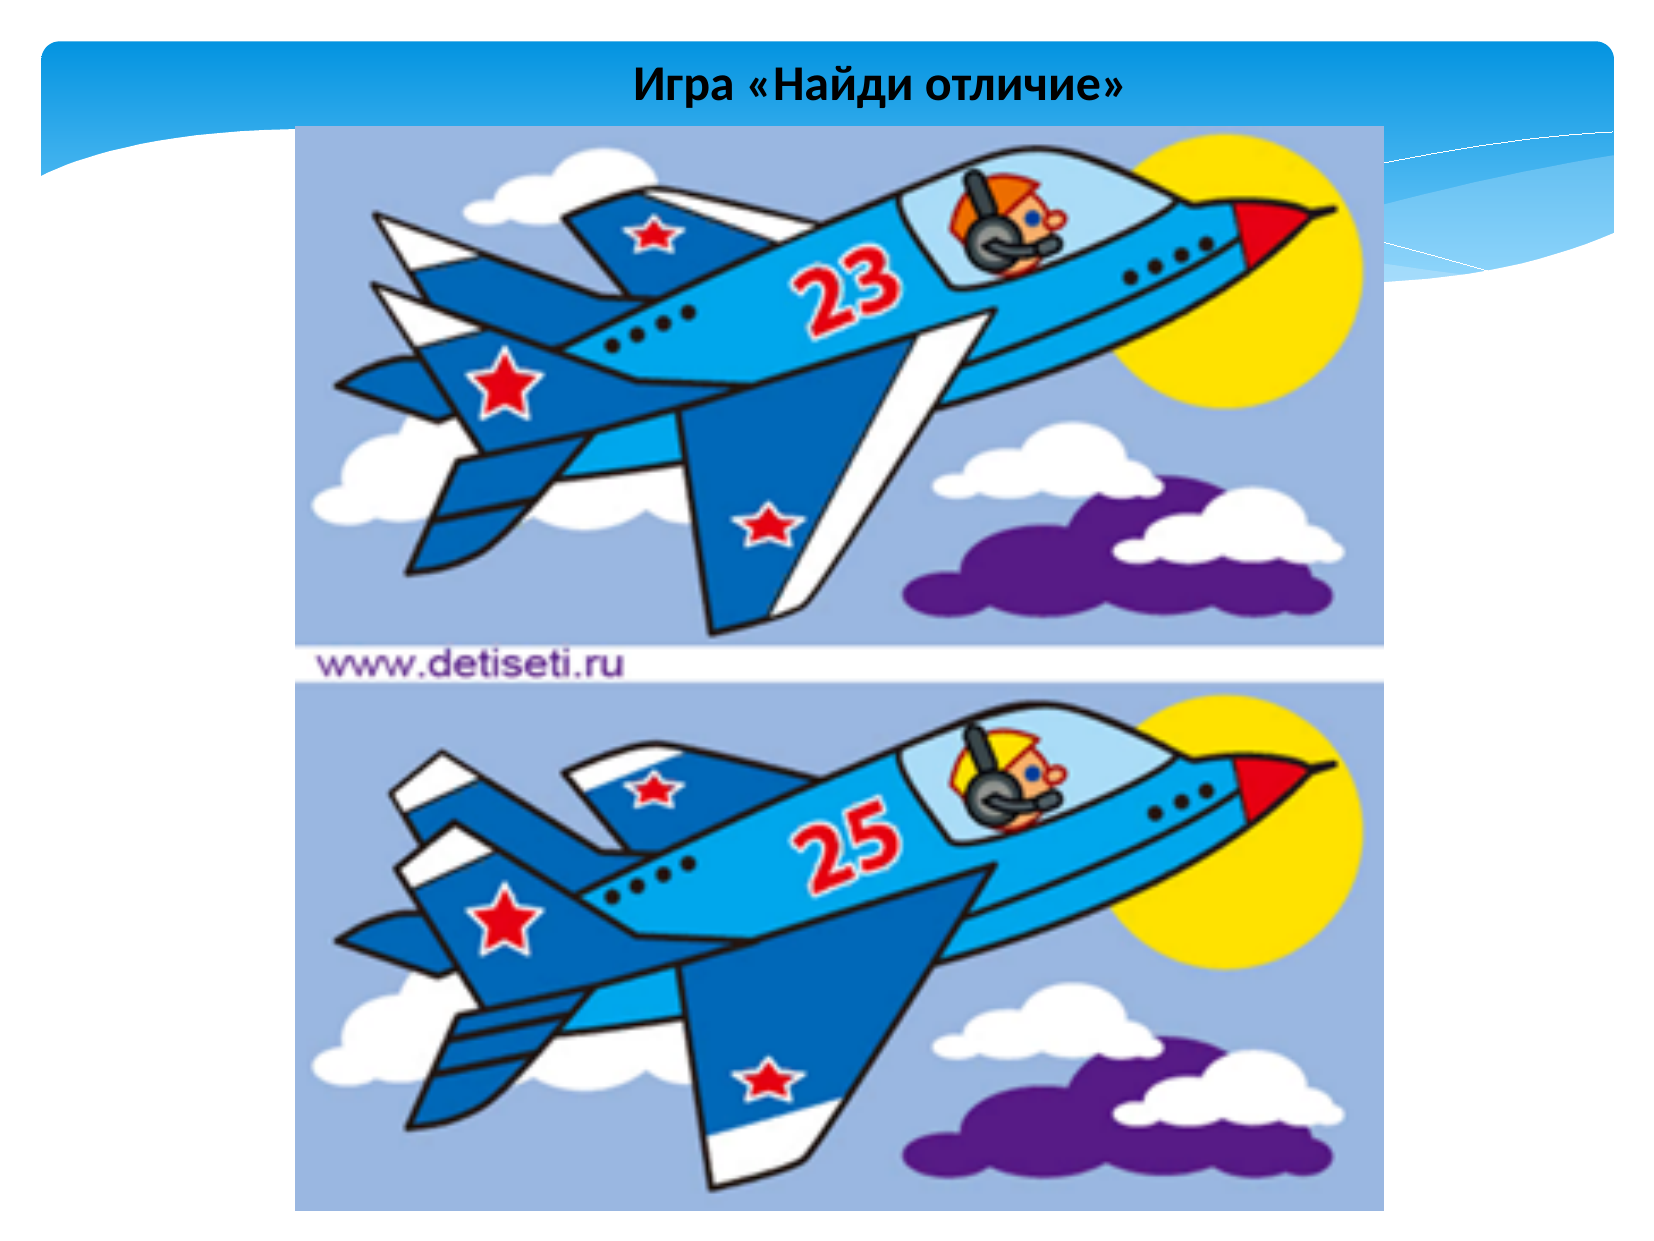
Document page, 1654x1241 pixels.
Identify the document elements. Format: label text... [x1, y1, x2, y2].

text_box Игра «Найди отличие» [618, 43, 1149, 119]
picture [295, 126, 1384, 1211]
